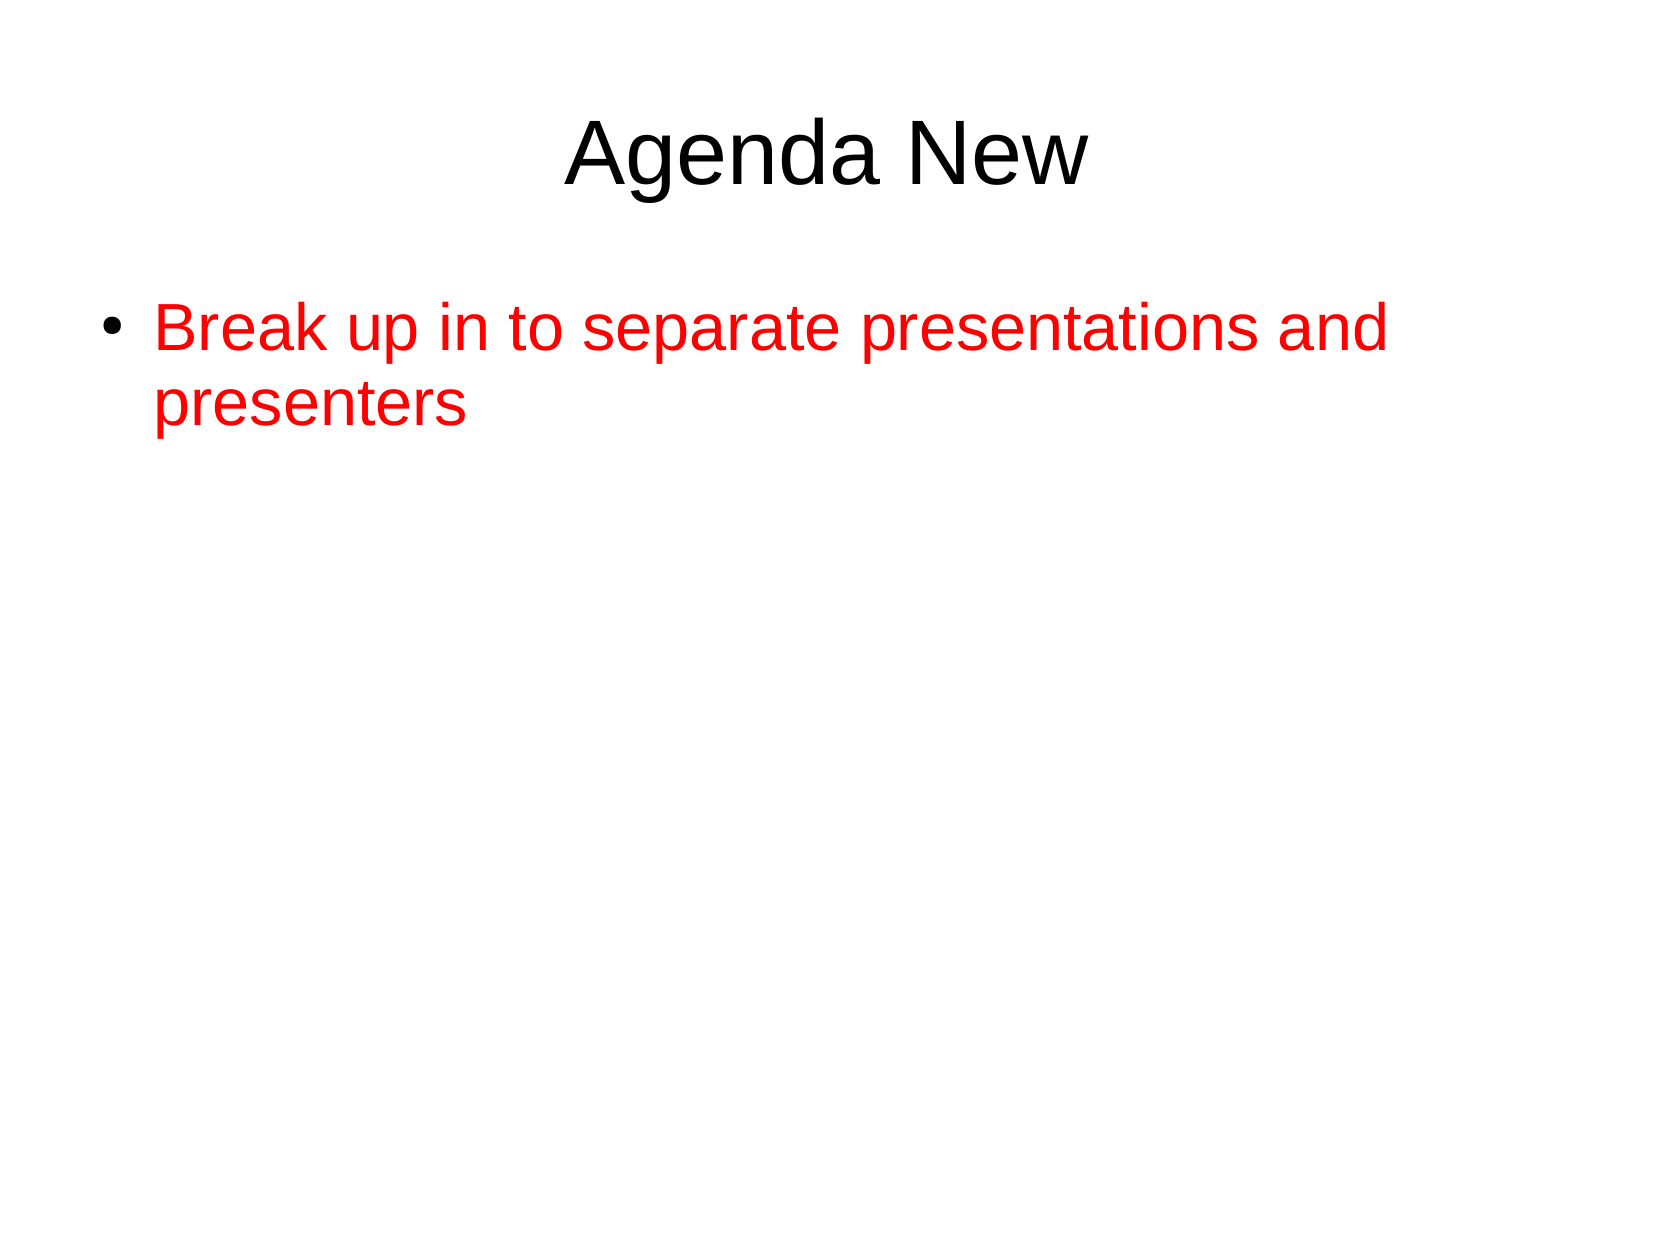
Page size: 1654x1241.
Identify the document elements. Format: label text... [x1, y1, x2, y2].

list Break up in to separate presentations and presenters [82, 290, 1571, 1094]
title Agenda New [82, 56, 1571, 250]
